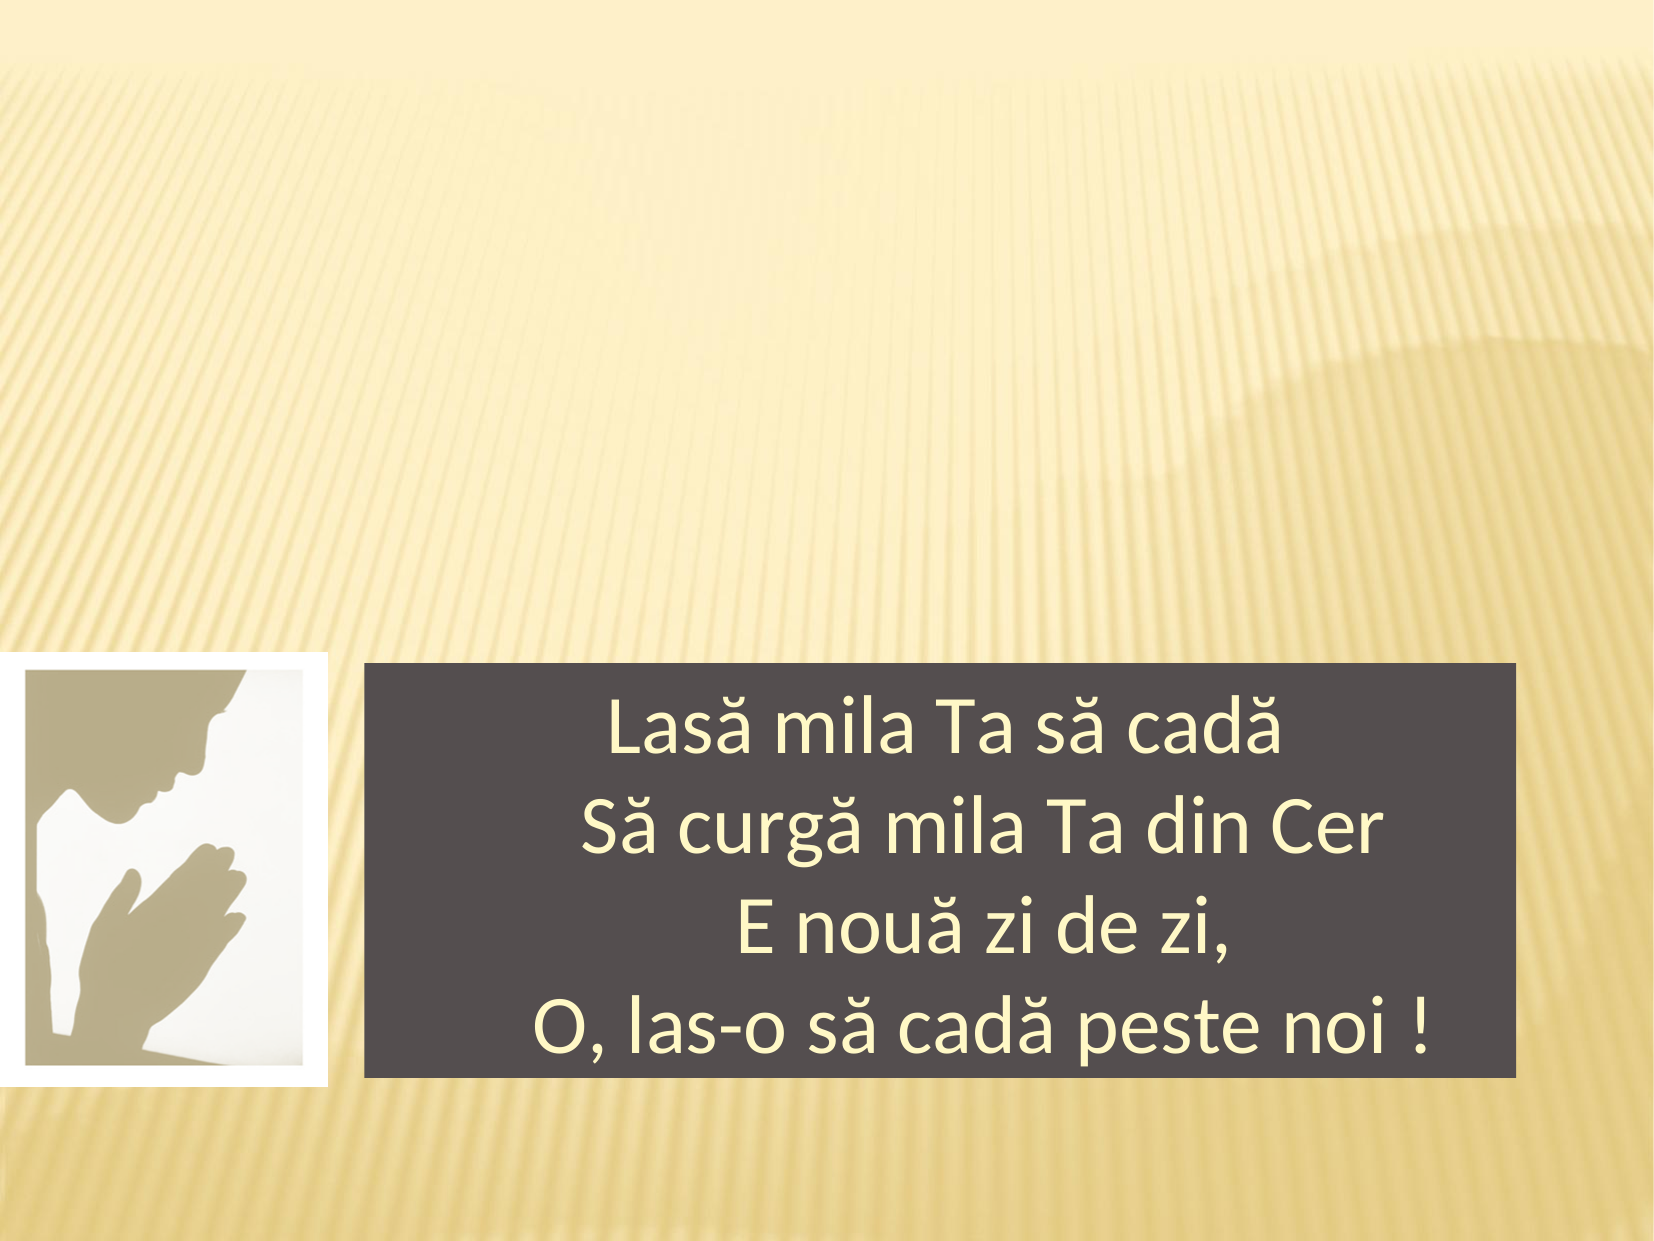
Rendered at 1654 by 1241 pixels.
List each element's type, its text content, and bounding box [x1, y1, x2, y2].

text_box Lasă mila Ta să cadă Să curgă mila Ta din Cer E nouă zi de zi, O, las-o să cadă peste noi ! [364, 663, 1517, 1078]
picture [0, 0, 1654, 1241]
